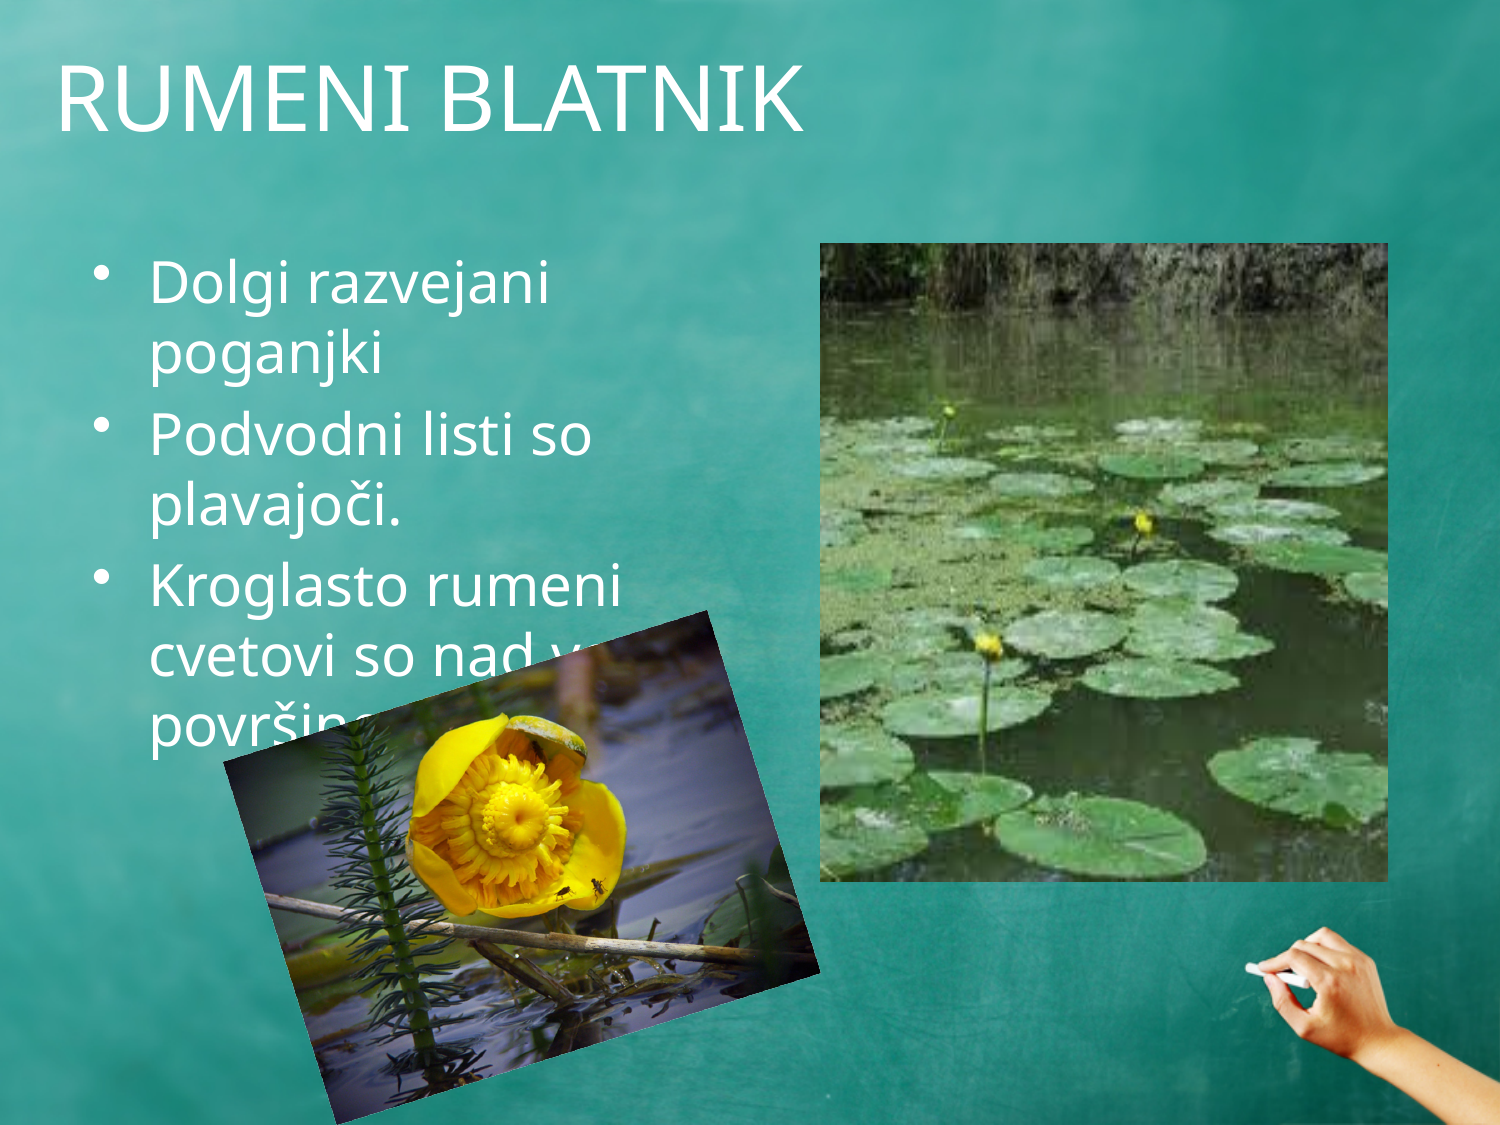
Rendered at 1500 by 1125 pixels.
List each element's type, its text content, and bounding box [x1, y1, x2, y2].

picture [0, 0, 1500, 1125]
title RUMENI BLATNIK [39, 35, 1471, 154]
list Dolgi razvejani poganjki Podvodni listi so plavajoči. Kroglasto rumeni cvetovi so nad vodno površino. [76, 237, 788, 938]
